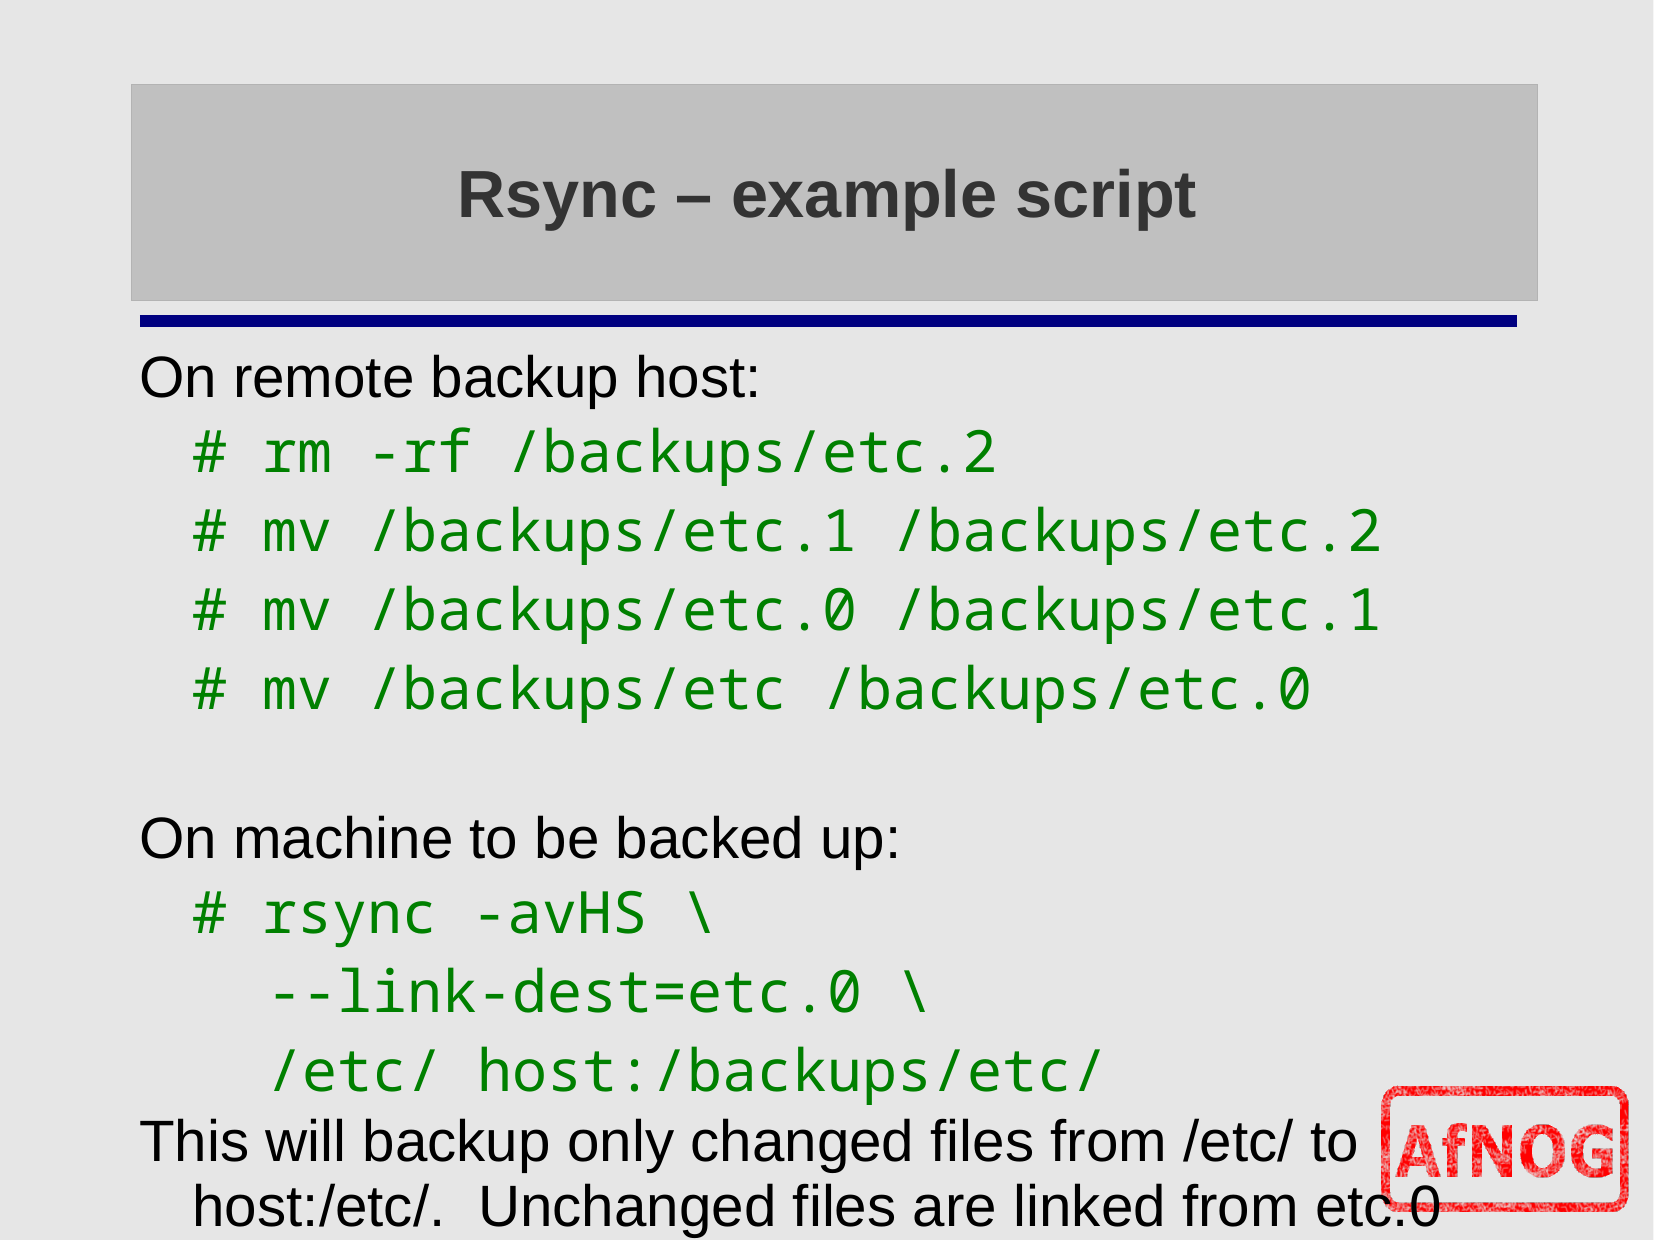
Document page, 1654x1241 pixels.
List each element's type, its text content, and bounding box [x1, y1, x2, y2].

picture [1381, 1085, 1629, 1212]
picture [1416, 1189, 1434, 1212]
list On remote backup host: # rm -rf /backups/etc.2 # mv /backups/etc.1 /backups/etc.2 # mv /backups/etc.0 /backups/etc.1 # mv /backups/etc /backups/etc.0 On machine to be backed up: # rsync -avHS \ --link-dest=etc.0 \ /etc/ host:/backups/etc/ This will backup only changed files from /etc/ to host:/etc/. Unchanged files are linked from etc.0 [121, 344, 1534, 1127]
title Rsync – example script [121, 91, 1534, 299]
